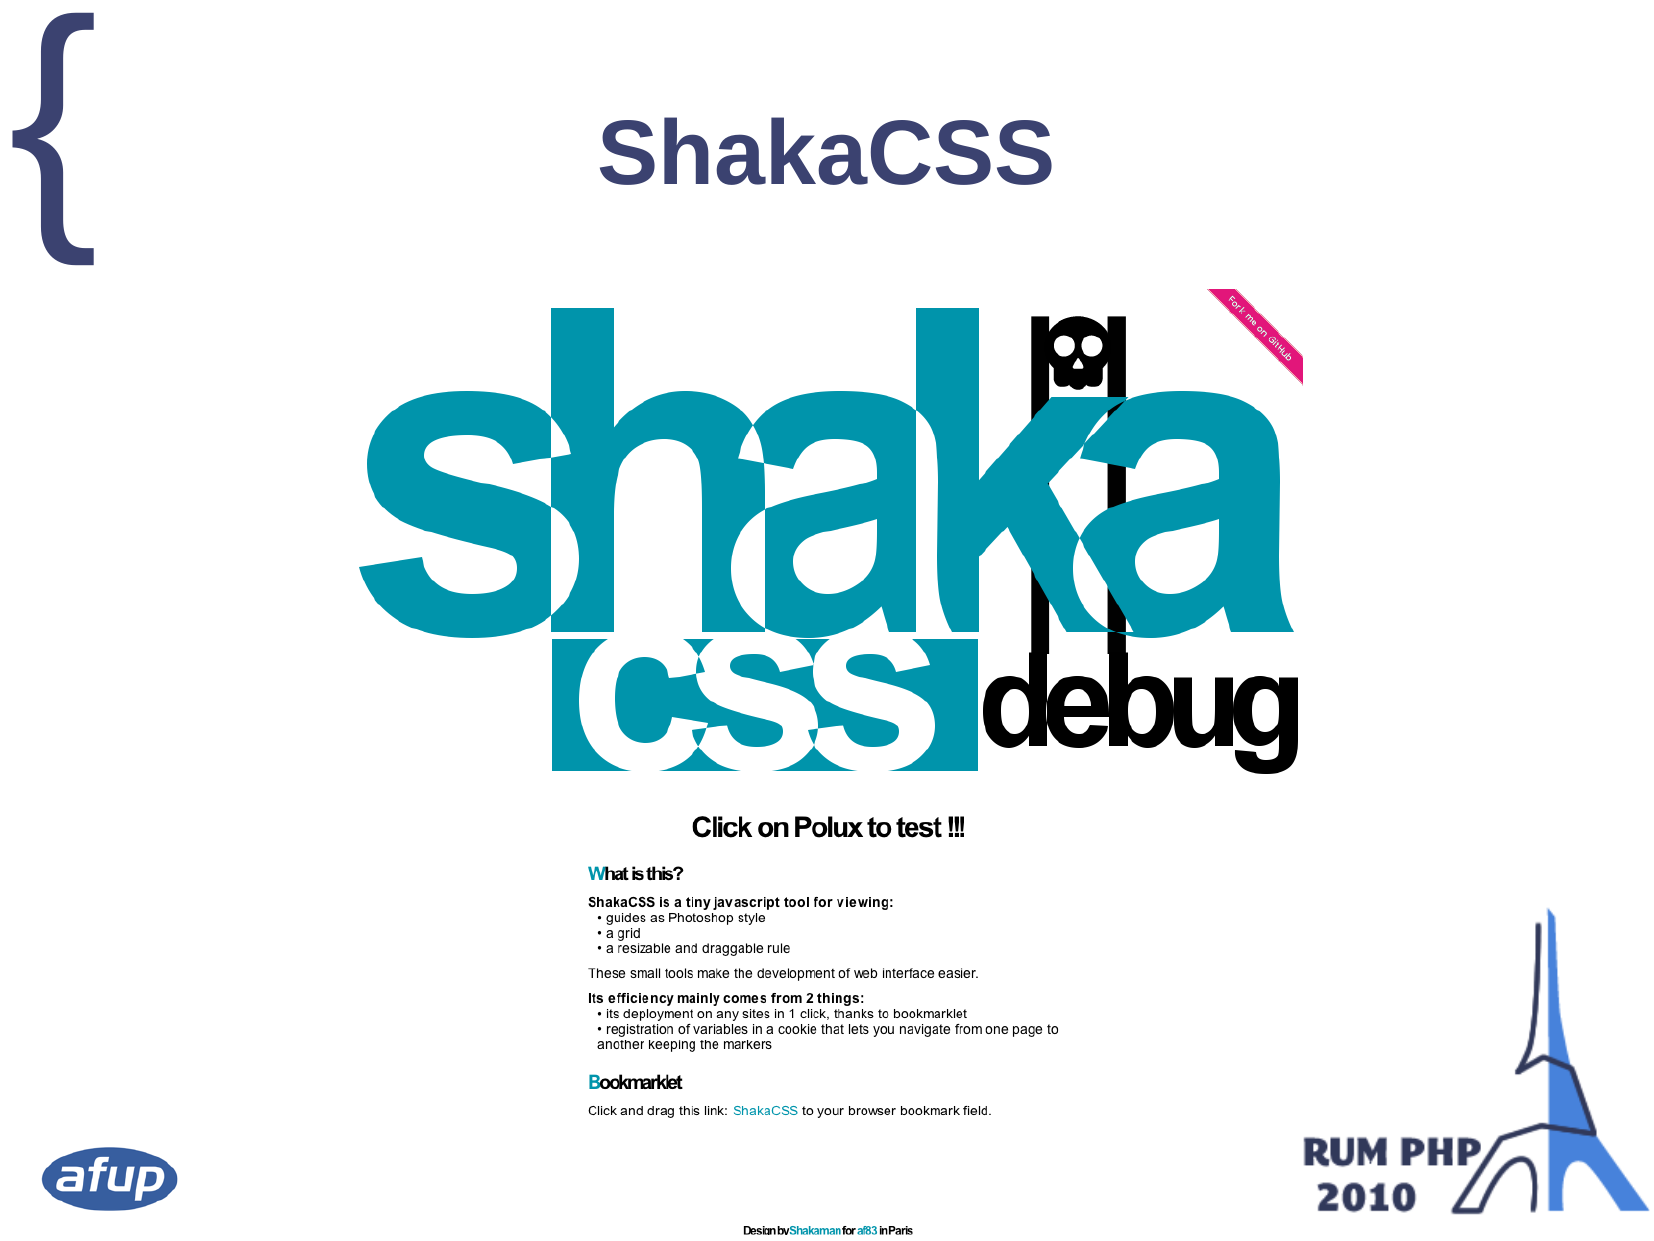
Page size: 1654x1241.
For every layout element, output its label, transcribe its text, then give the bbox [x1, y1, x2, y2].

picture [41, 1146, 178, 1211]
picture [350, 289, 1650, 1241]
title ShakaCSS [82, 56, 1571, 250]
